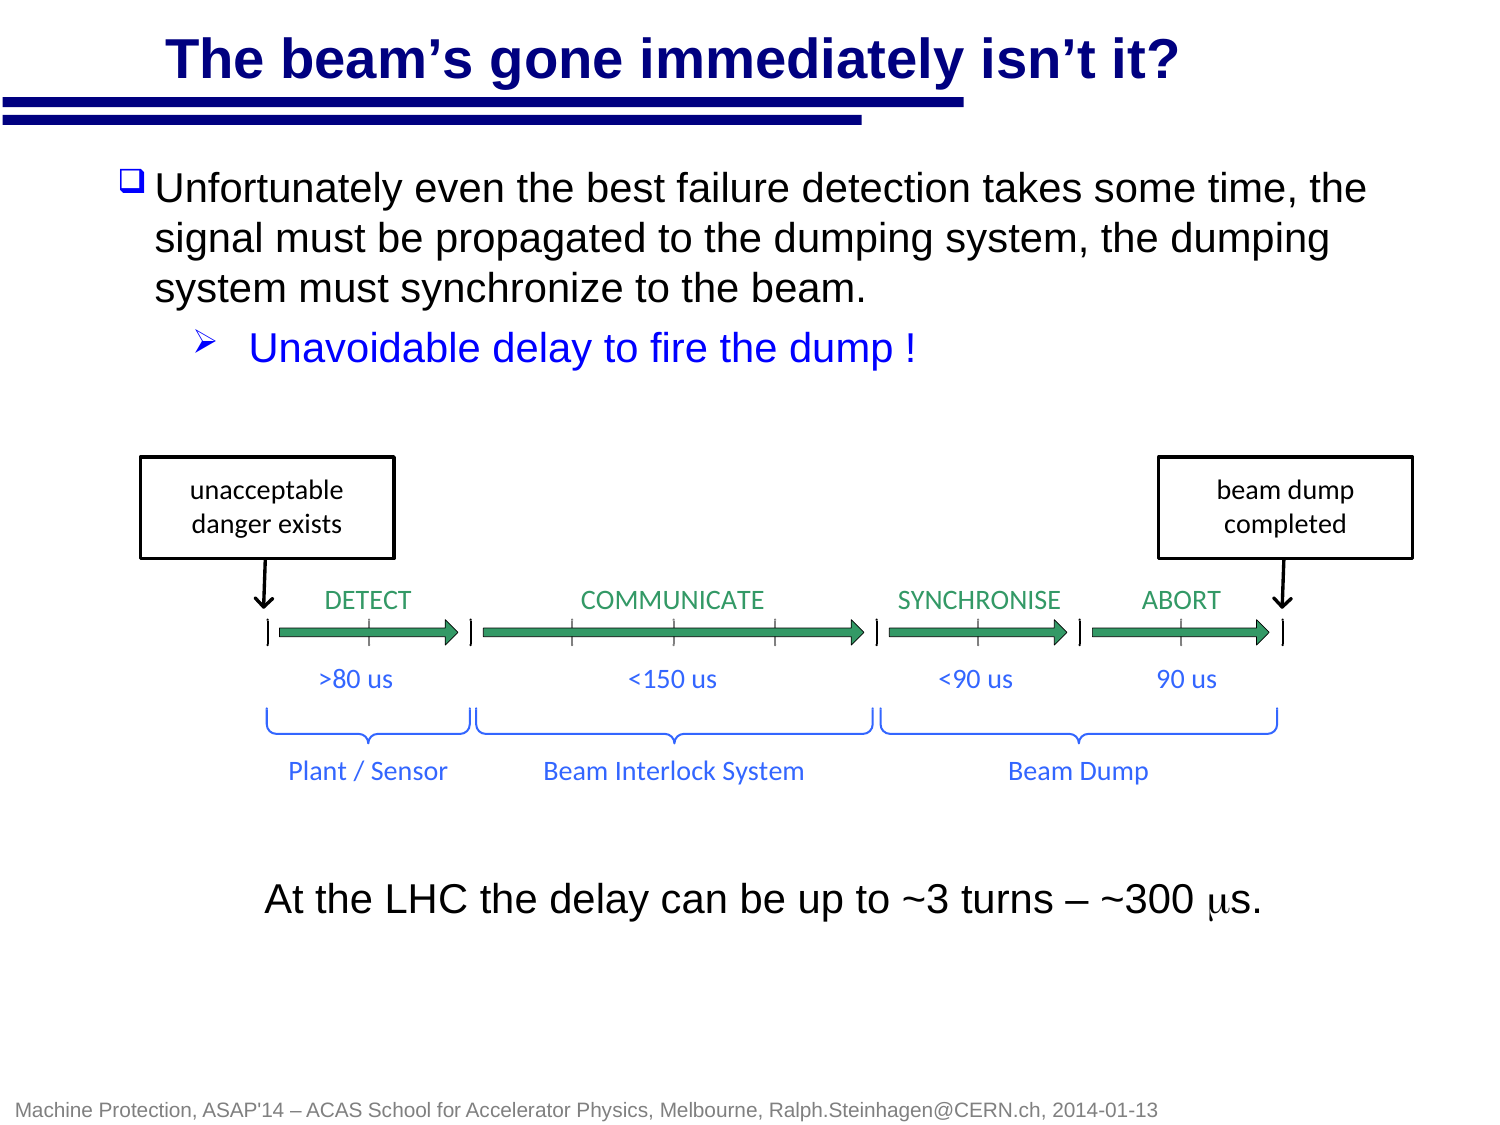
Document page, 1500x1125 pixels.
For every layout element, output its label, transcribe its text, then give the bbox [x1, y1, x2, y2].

text_box Unfortunately even the best failure detection takes some time, the signal must be propagated to the dumping system, the dumping system must synchronize to the beam. Unavoidable delay to fire the dump ! [102, 153, 1432, 380]
picture [120, 440, 1438, 815]
text_box At the LHC the delay can be up to ~3 turns – ~300 s. [249, 864, 1278, 931]
title The beam’s gone immediately isn’t it? [149, 0, 1200, 113]
